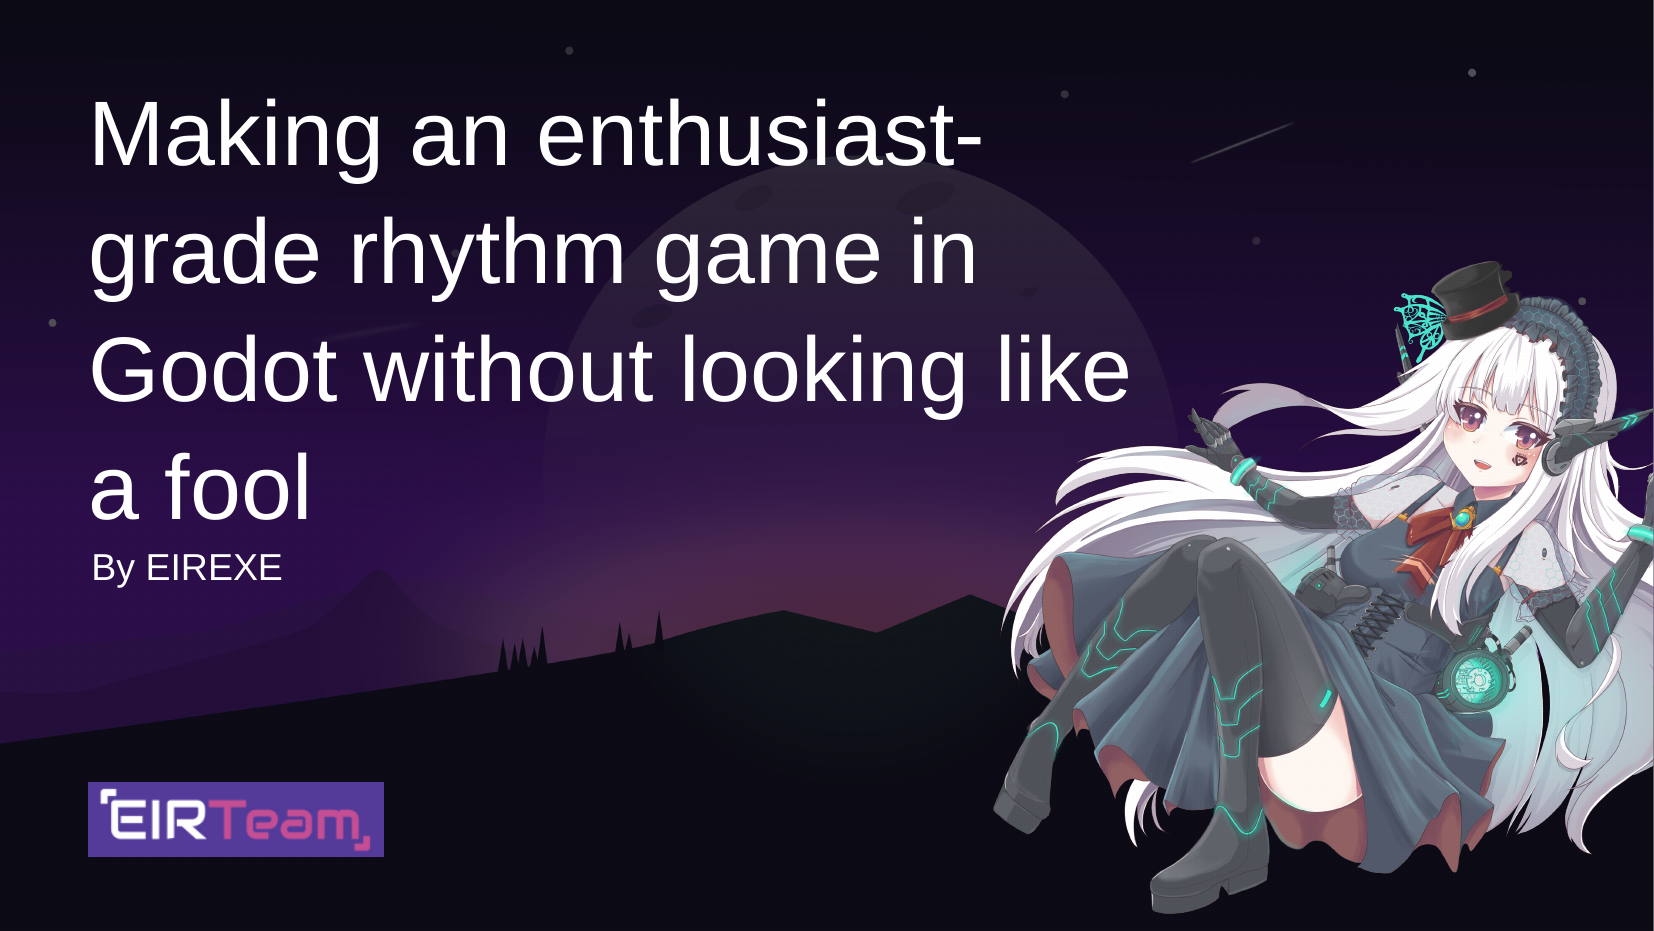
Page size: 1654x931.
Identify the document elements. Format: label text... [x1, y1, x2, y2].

picture [0, 0, 1654, 931]
text_box By EIREXE [76, 538, 875, 596]
title Making an enthusiast-grade rhythm game in Godot without looking like a fool [88, 67, 1211, 538]
